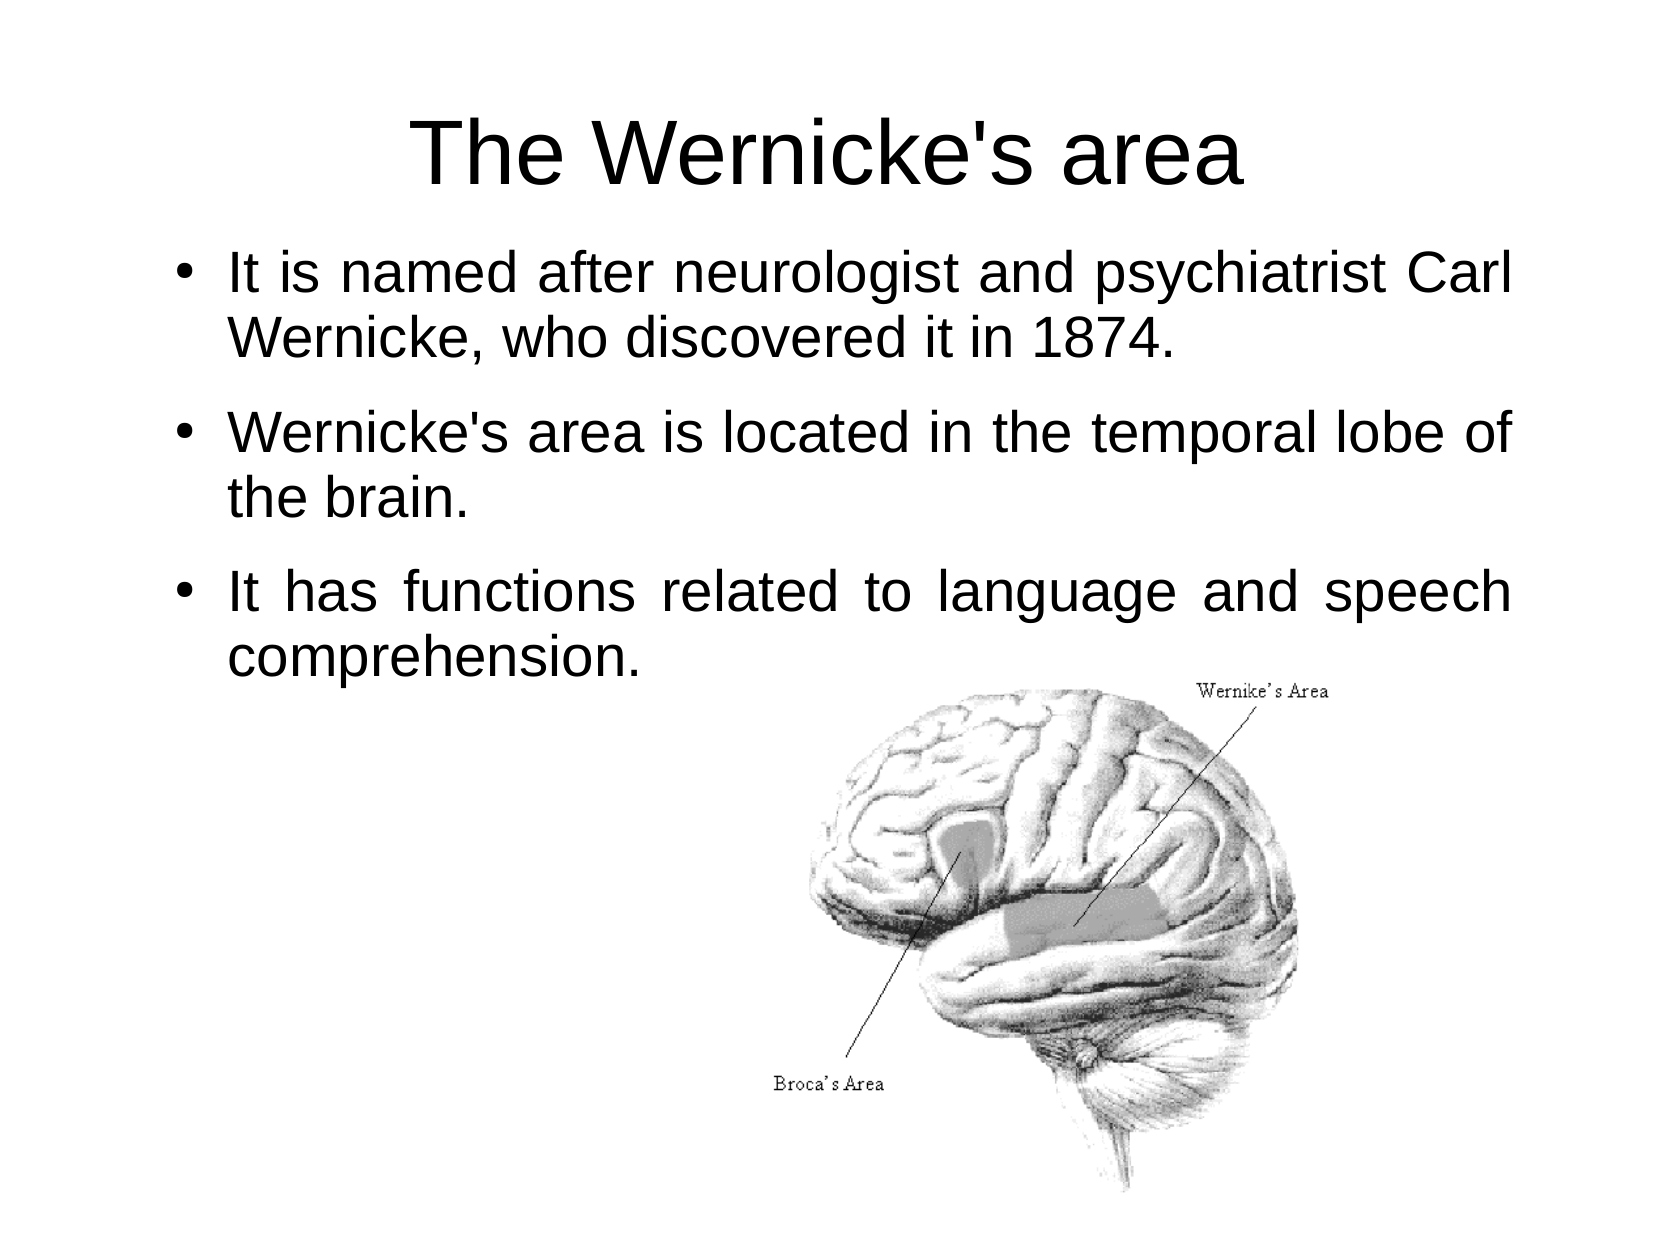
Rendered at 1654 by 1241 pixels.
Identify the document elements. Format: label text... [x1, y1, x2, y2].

picture [765, 674, 1335, 1199]
title The Wernicke's area [82, 49, 1571, 257]
list It is named after neurologist and psychiatrist Carl Wernicke, who discovered it in 1874. Wernicke's area is located in the temporal lobe of the brain. It has functions related to language and speech comprehension. [156, 240, 1516, 960]
